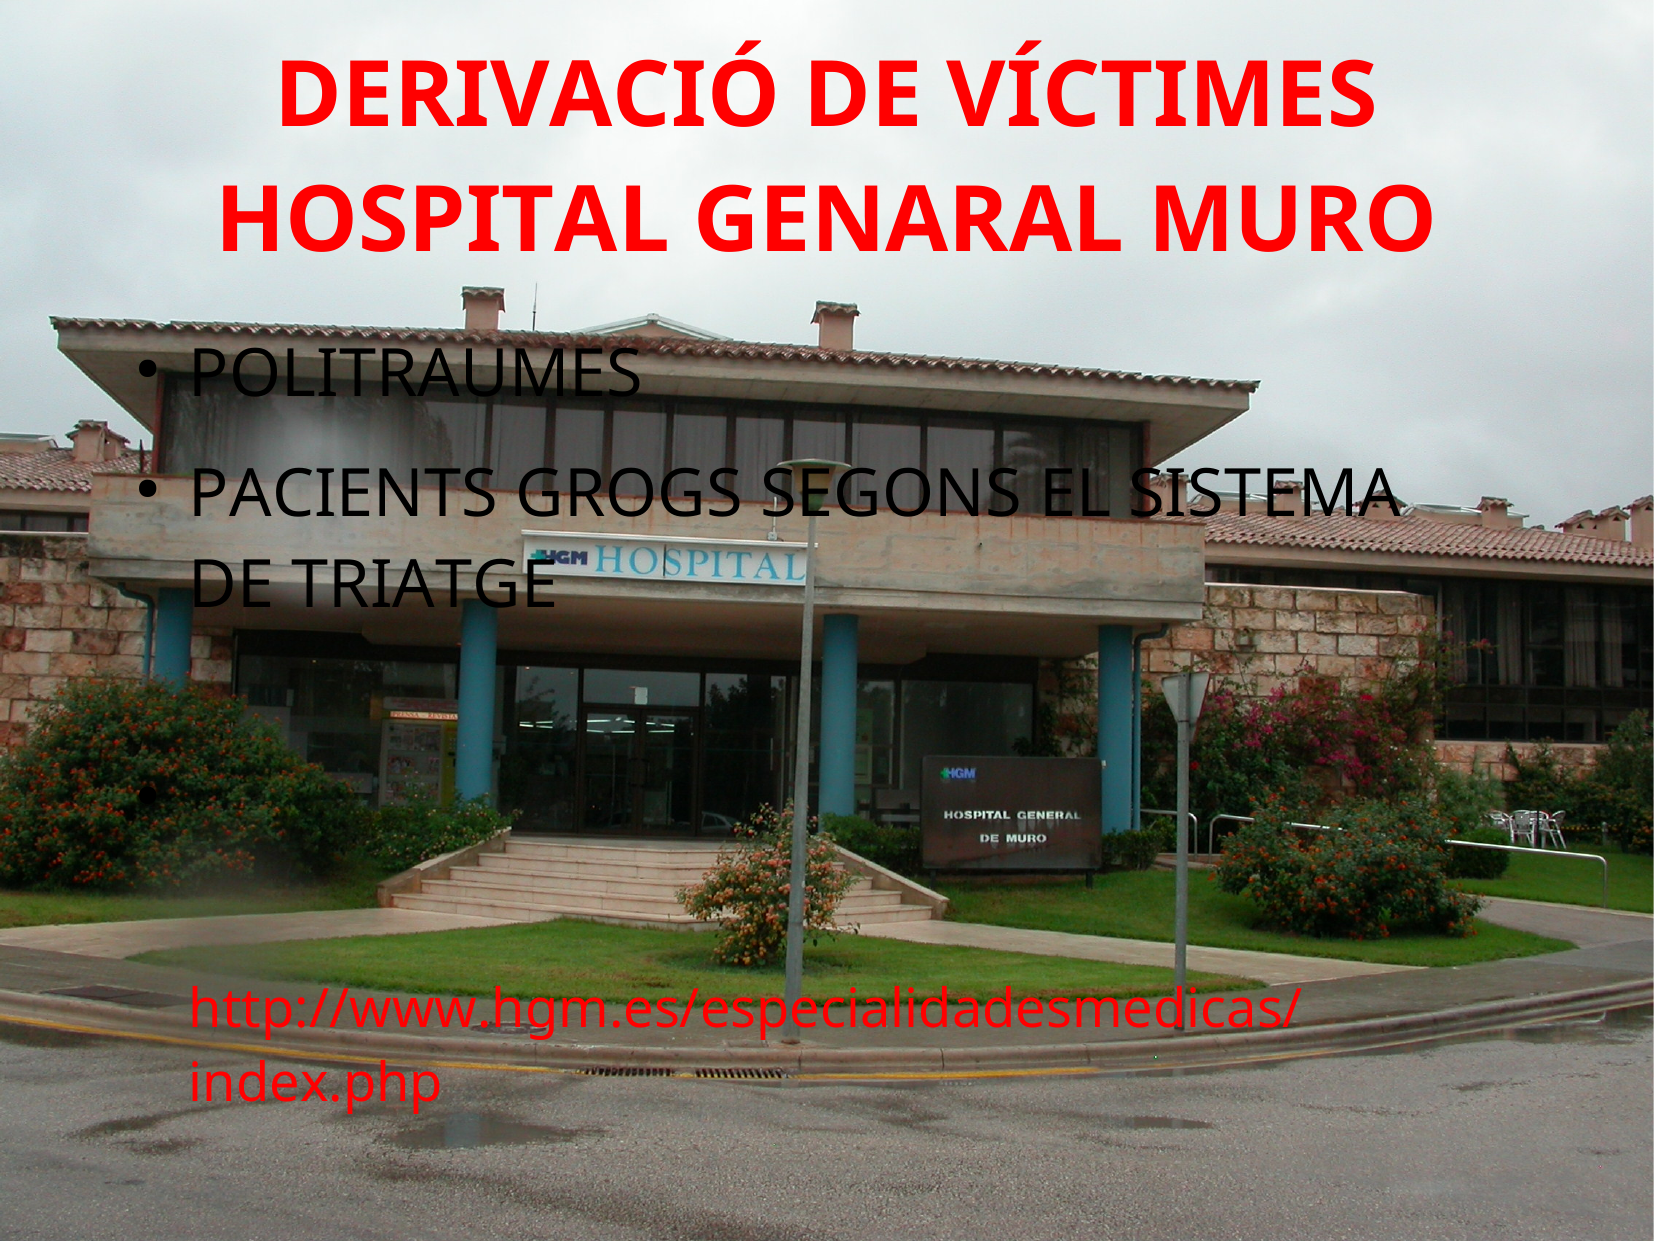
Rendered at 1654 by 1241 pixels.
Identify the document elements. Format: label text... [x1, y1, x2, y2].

picture [0, 0, 1654, 1241]
title DERIVACIÓ DE VÍCTIMES HOSPITAL GENARAL MURO [82, 25, 1571, 281]
list POLITRAUMES PACIENTS GROGS SEGONS EL SISTEMA DE TRIATGE http://www.hgm.es/especialidadesmedicas/index.php [118, 324, 1489, 1127]
